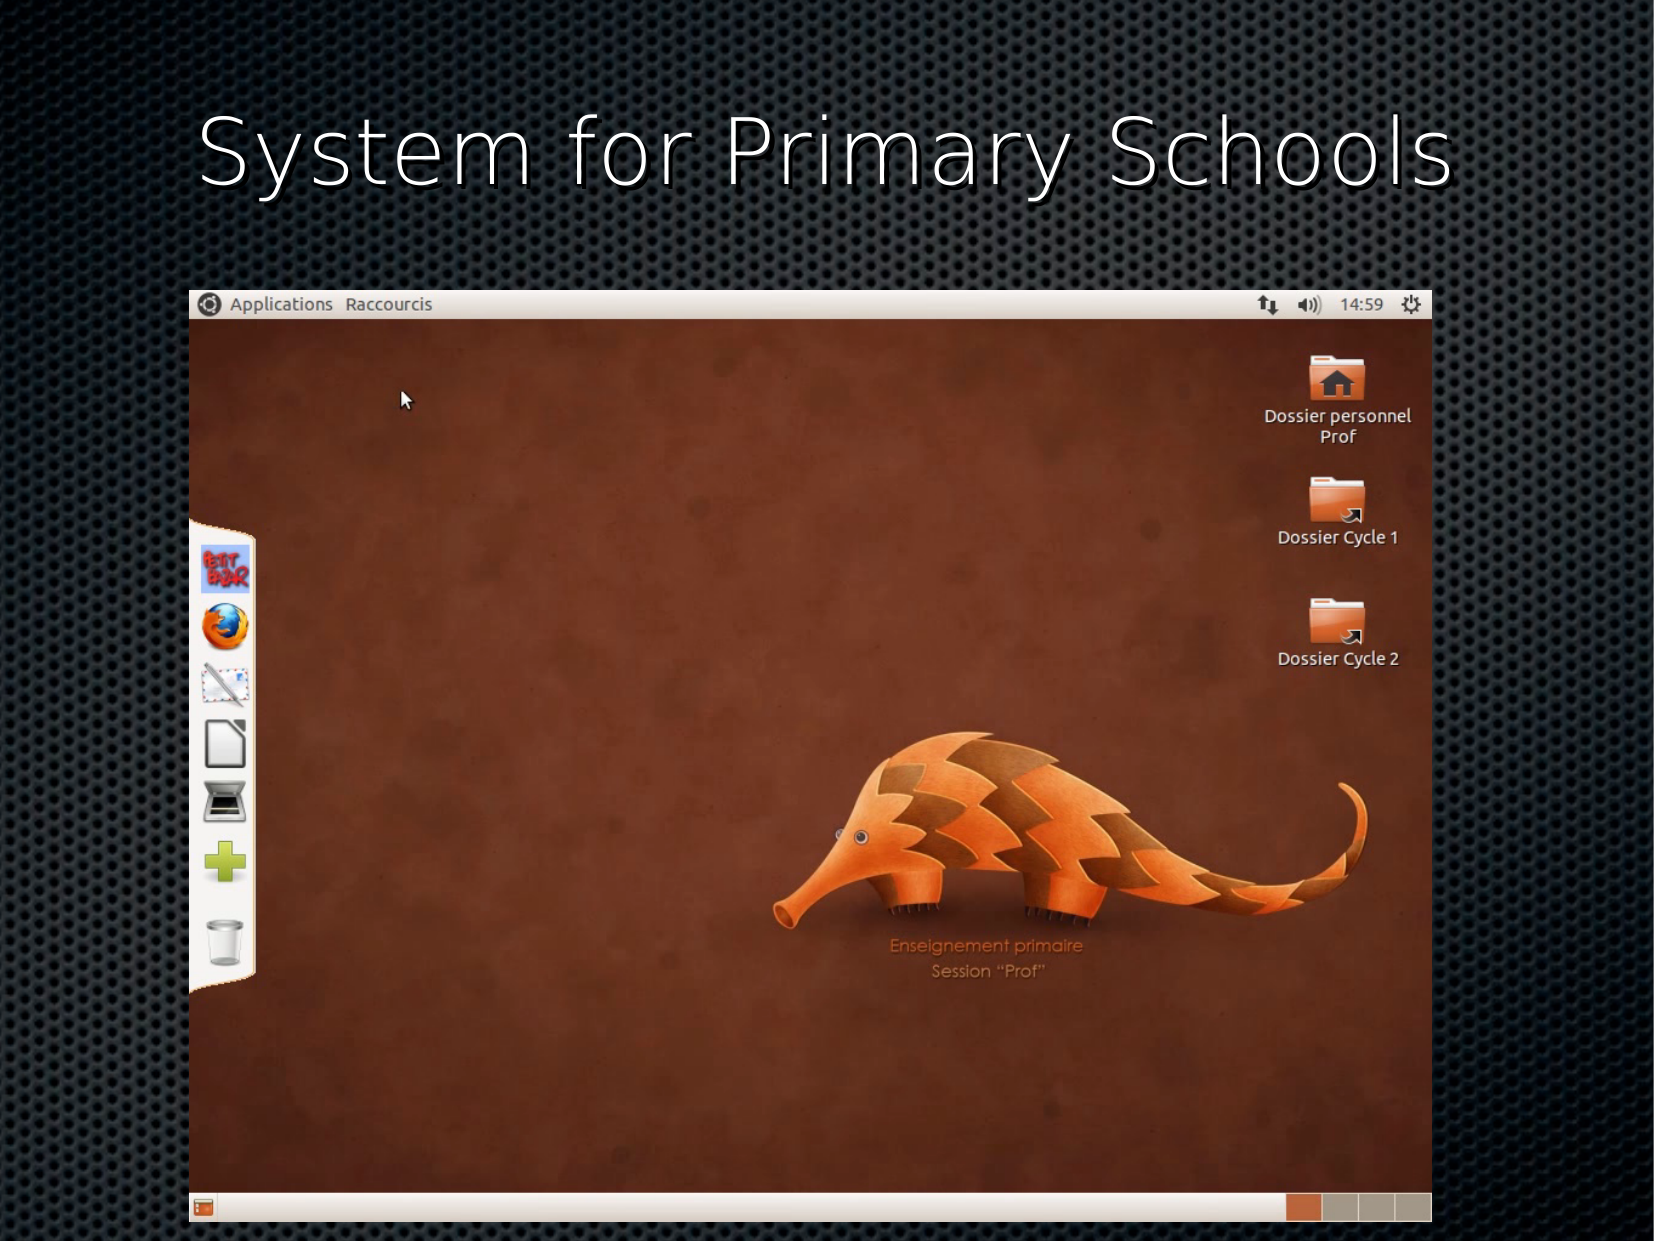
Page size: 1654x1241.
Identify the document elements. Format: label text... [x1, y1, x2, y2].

picture [0, 0, 1654, 1241]
title System for Primary Schools [82, 49, 1571, 257]
